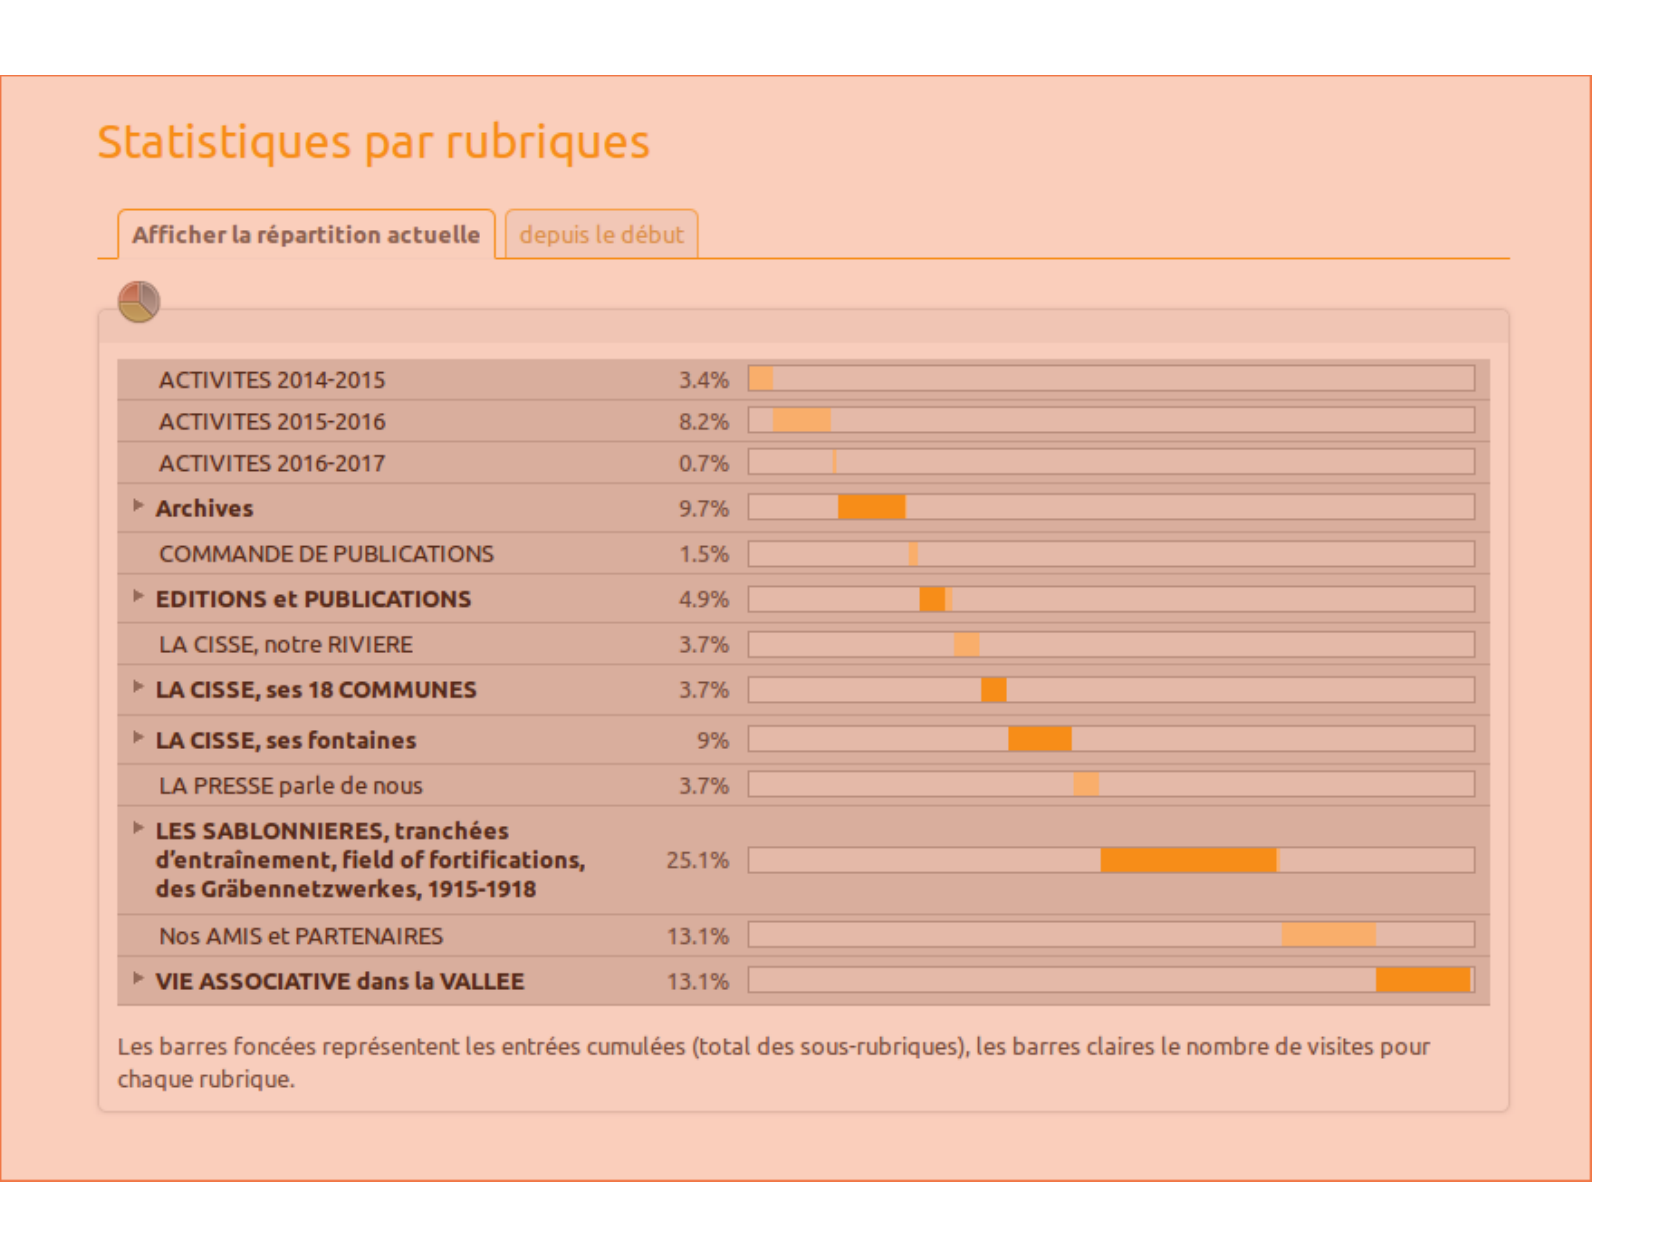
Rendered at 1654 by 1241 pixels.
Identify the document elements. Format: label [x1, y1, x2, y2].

picture [0, 75, 1592, 1182]
